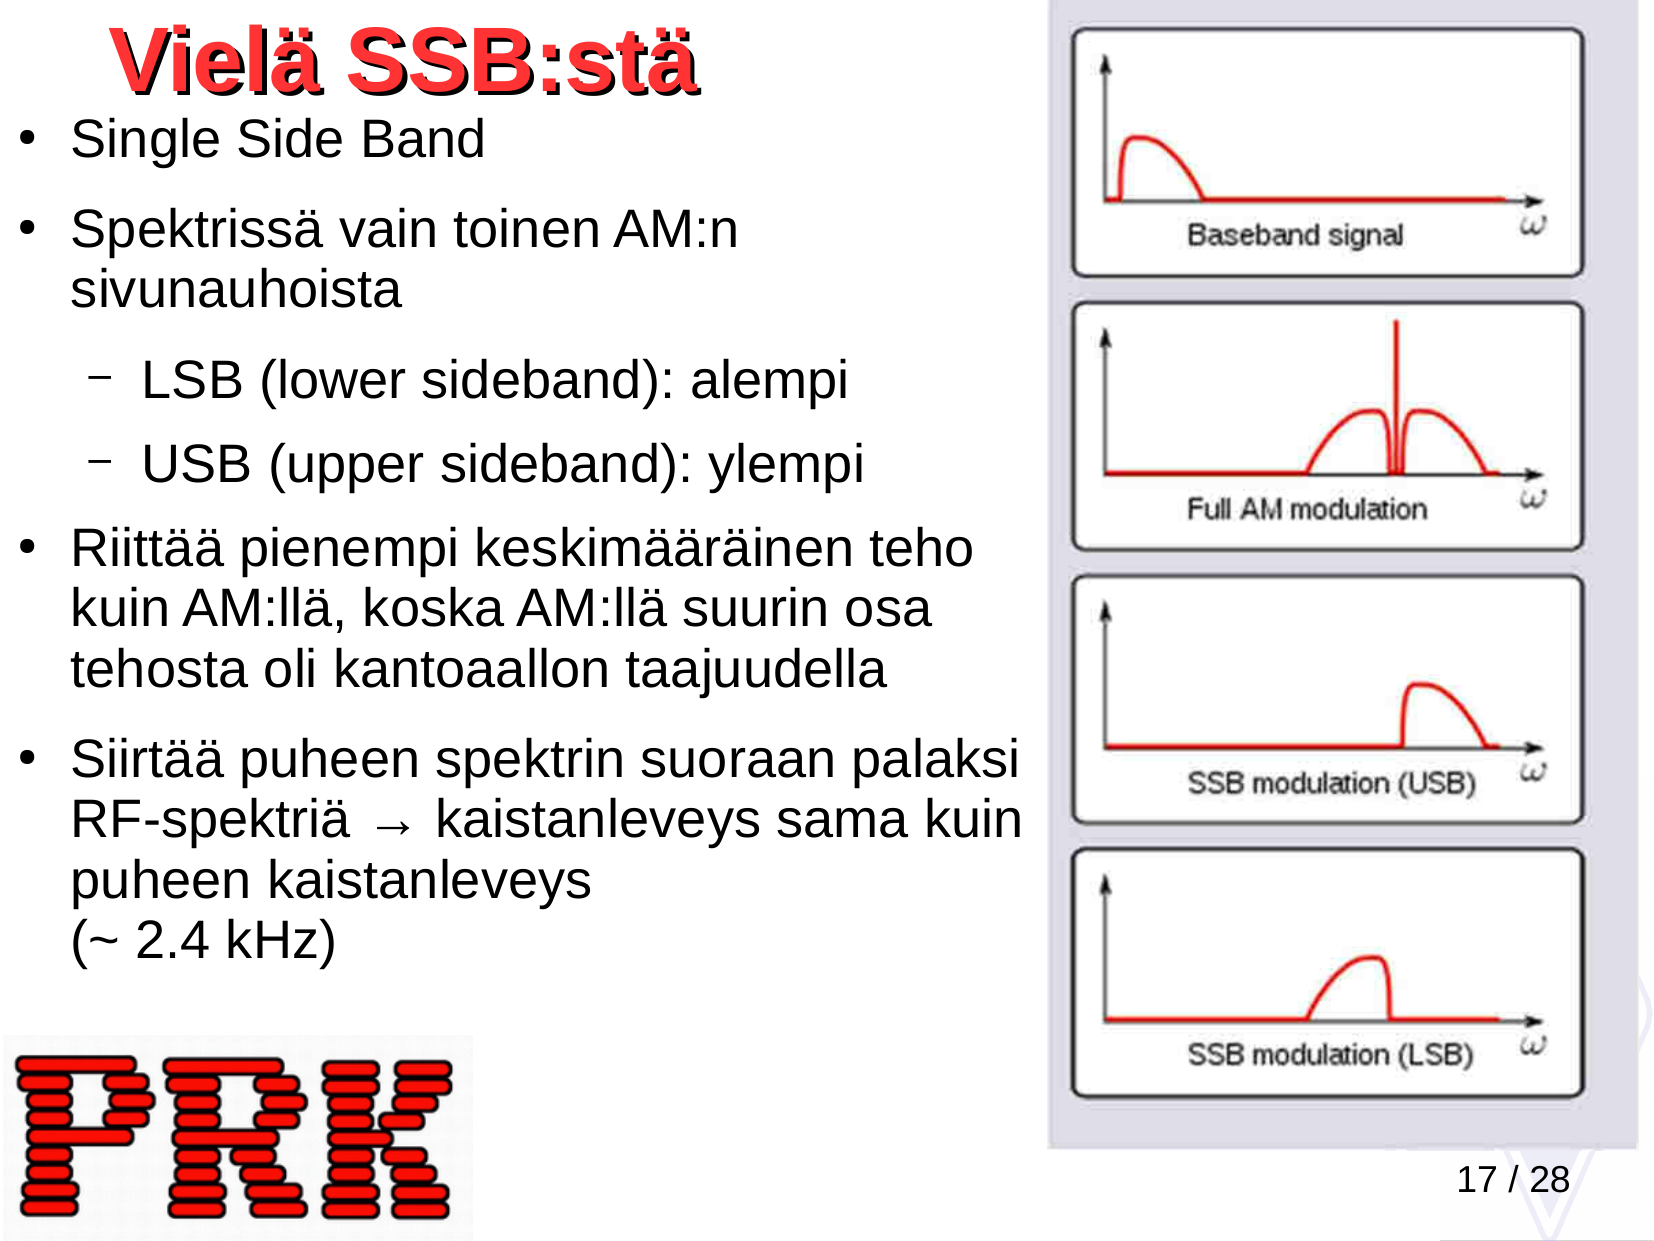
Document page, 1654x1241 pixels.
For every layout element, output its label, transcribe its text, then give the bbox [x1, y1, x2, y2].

list Single Side Band Spektrissä vain toinen AM:n sivunauhoista LSB (lower sideband): alempi USB (upper sideband): ylempi Riittää pienempi keskimääräinen teho kuin AM:llä, koska AM:llä suurin osa tehosta oli kantoaallon taajuudella Siirtää puheen spektrin suoraan palaksi RF-spektriä → kaistanleveys sama kuin puheen kaistanleveys (~ 2.4 kHz) [0, 108, 1047, 1014]
picture [3, 1035, 473, 1241]
picture [1047, 0, 1654, 1241]
title Vielä SSB:stä [82, 0, 1047, 108]
